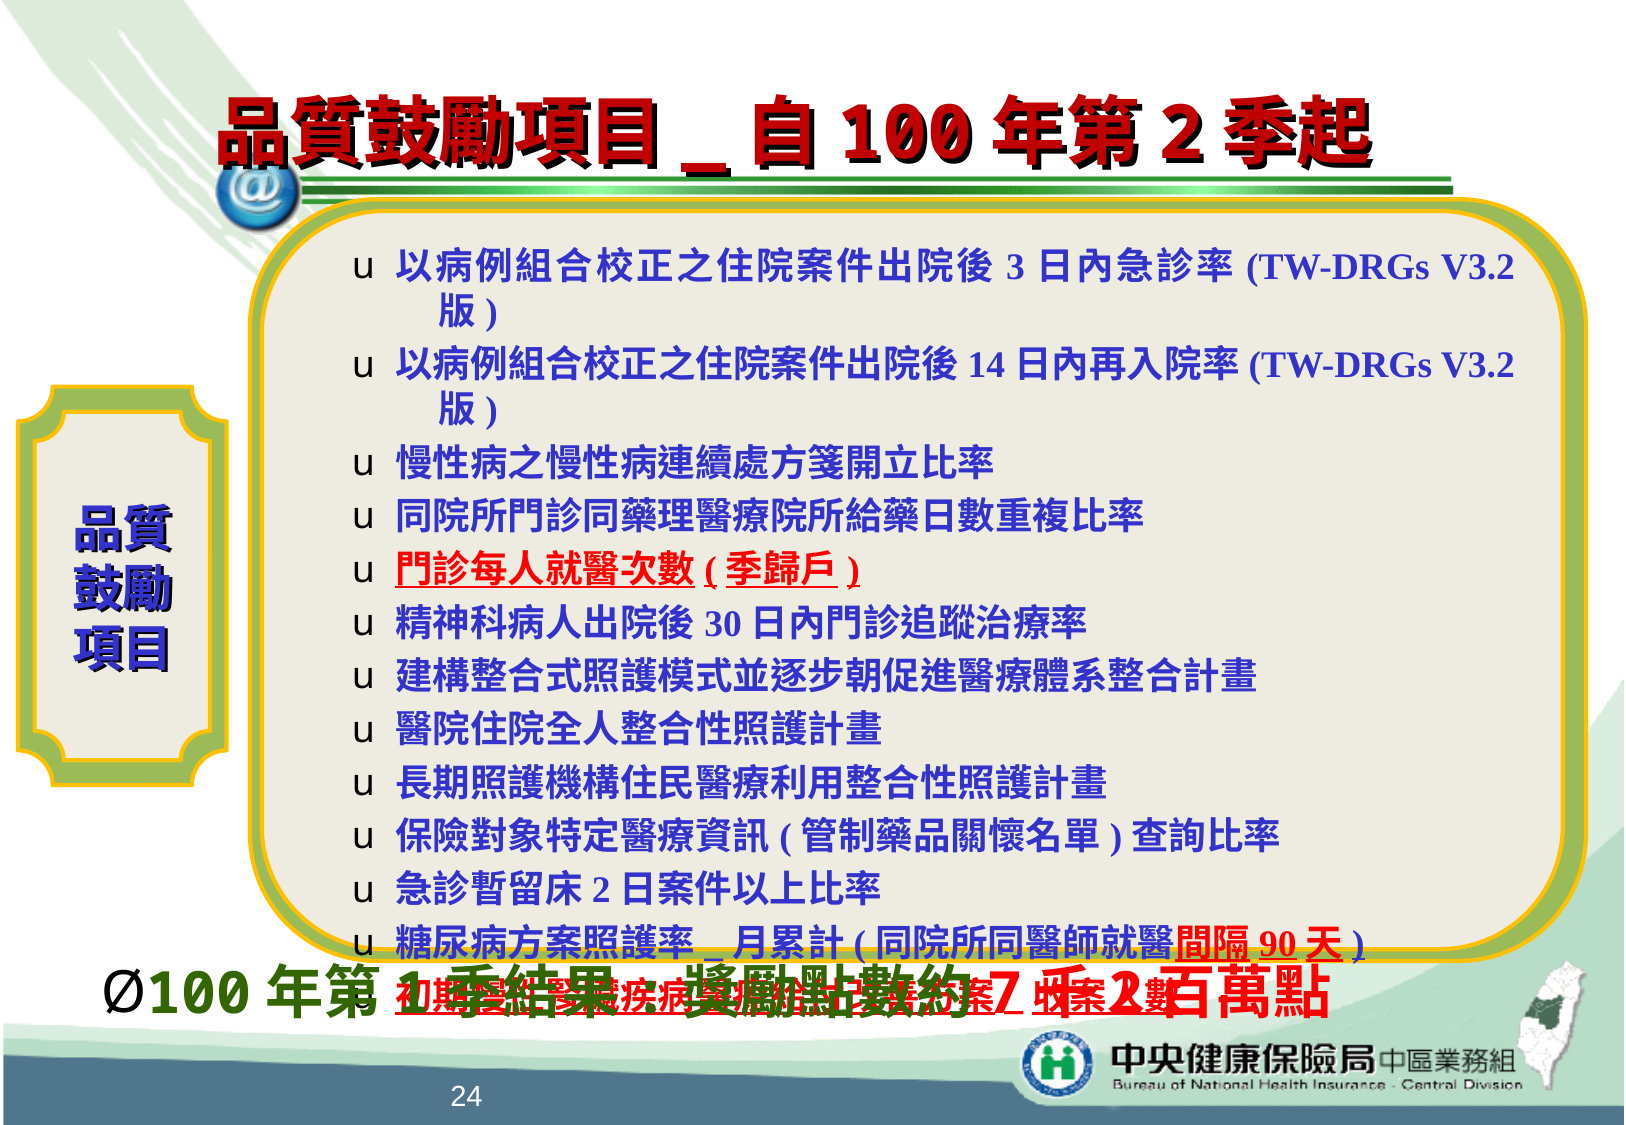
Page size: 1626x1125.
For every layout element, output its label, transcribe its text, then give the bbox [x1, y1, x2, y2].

text_box 以病例組合校正之住院案件出院後3日內急診率(TW-DRGs V3.2版) 以病例組合校正之住院案件出院後14日內再入院率(TW-DRGs V3.2版) 慢性病之慢性病連續處方箋開立比率 同院所門診同藥理醫療院所給藥日數重複比率 門診每人就醫次數(季歸戶) 精神科病人出院後30日內門診追蹤治療率 建構整合式照護模式並逐步朝促進醫療體系整合計畫 醫院住院全人整合性照護計畫 長期照護機構住民醫療利用整合性照護計畫 保險對象特定醫療資訊(管制藥品關懷名單)查詢比率 急診暫留床2日案件以上比率 糖尿病方案照護率_月累計(同院所同醫師就醫間隔90天) 初期慢性腎臟疾病醫療給付改善方案_收案人數 [249, 234, 1540, 973]
text_box [289, 199, 1586, 932]
text_box [17, 386, 227, 786]
text_box 100年第1季結果:獎勵點數約7千2百萬點 [85, 937, 1434, 1043]
title 品質鼓勵項目_自100年第2季起 [93, 35, 1493, 223]
text_box 品質鼓勵項目 [34, 411, 210, 761]
text_box [435, 1065, 815, 1125]
